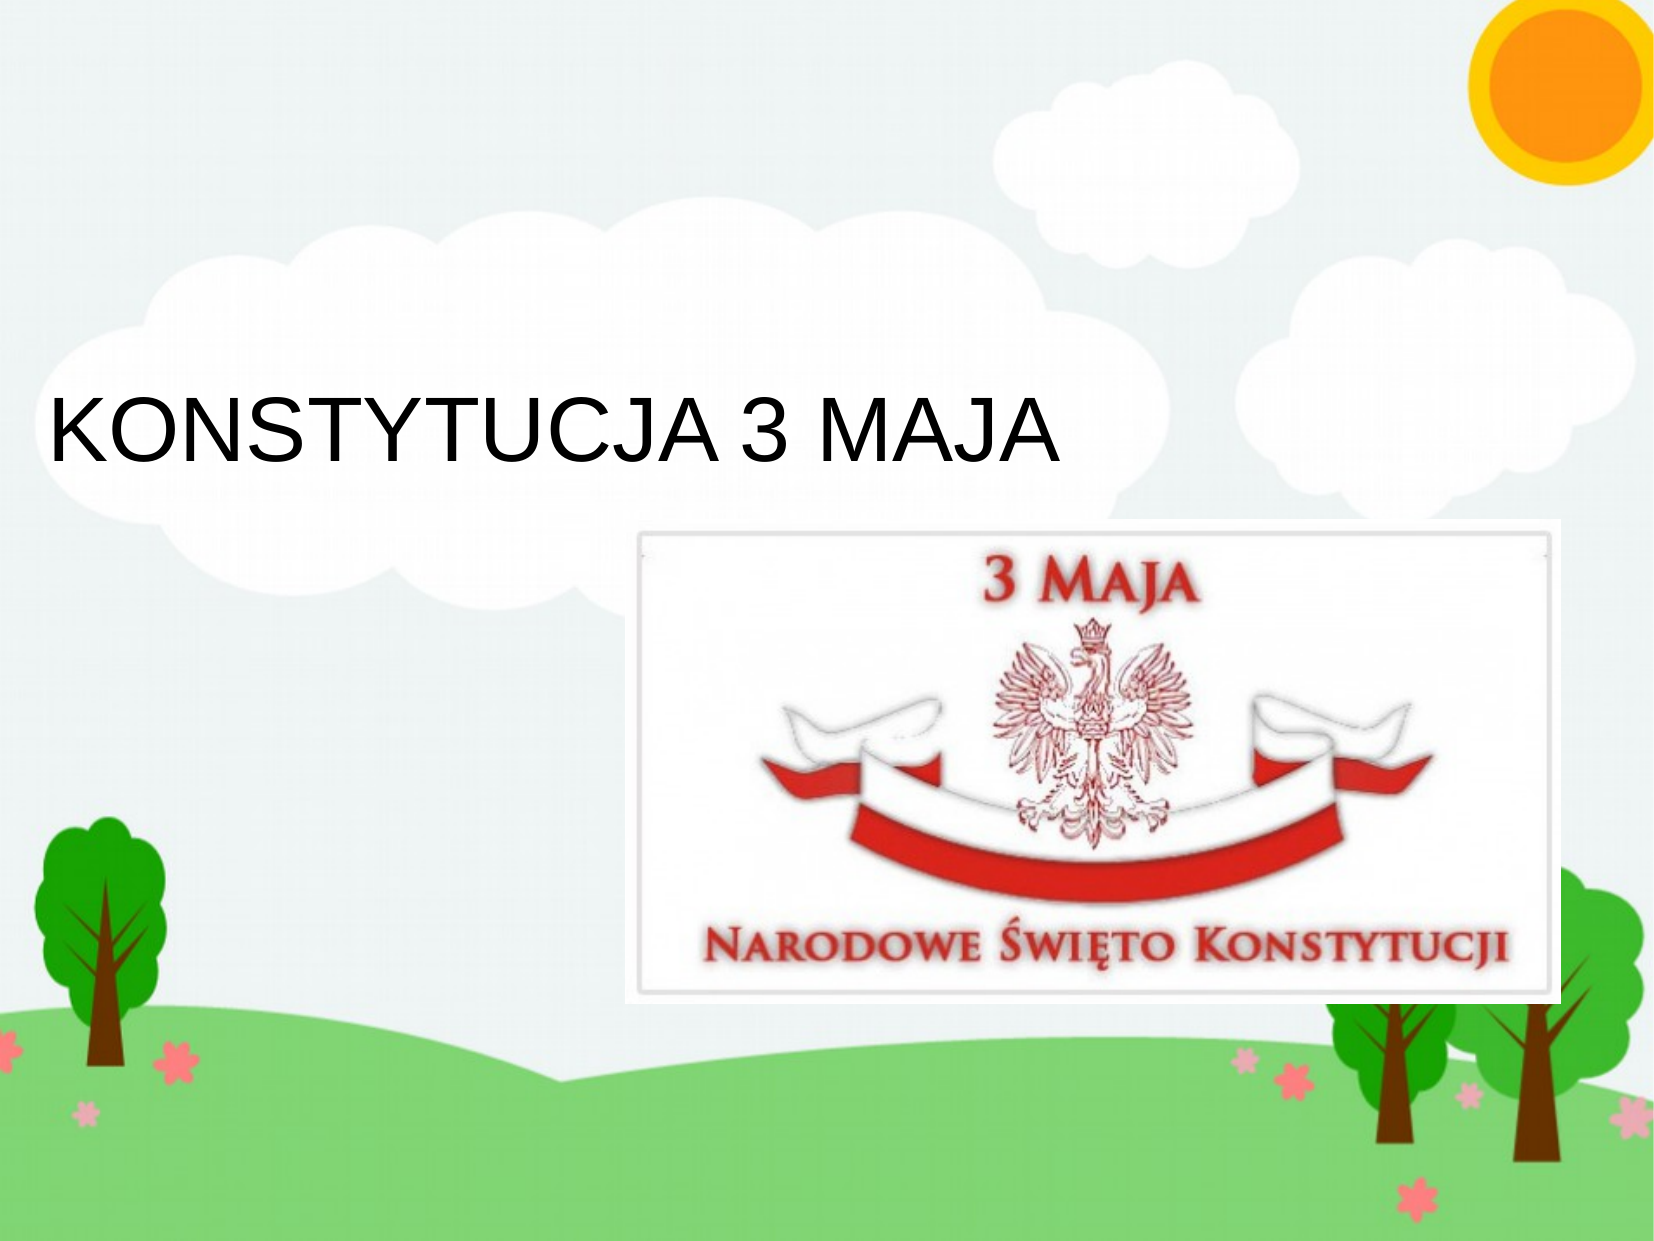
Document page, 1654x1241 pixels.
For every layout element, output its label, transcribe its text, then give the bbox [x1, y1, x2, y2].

picture [0, 0, 1654, 1241]
title KONSTYTUCJA 3 MAJA [47, 283, 1512, 577]
